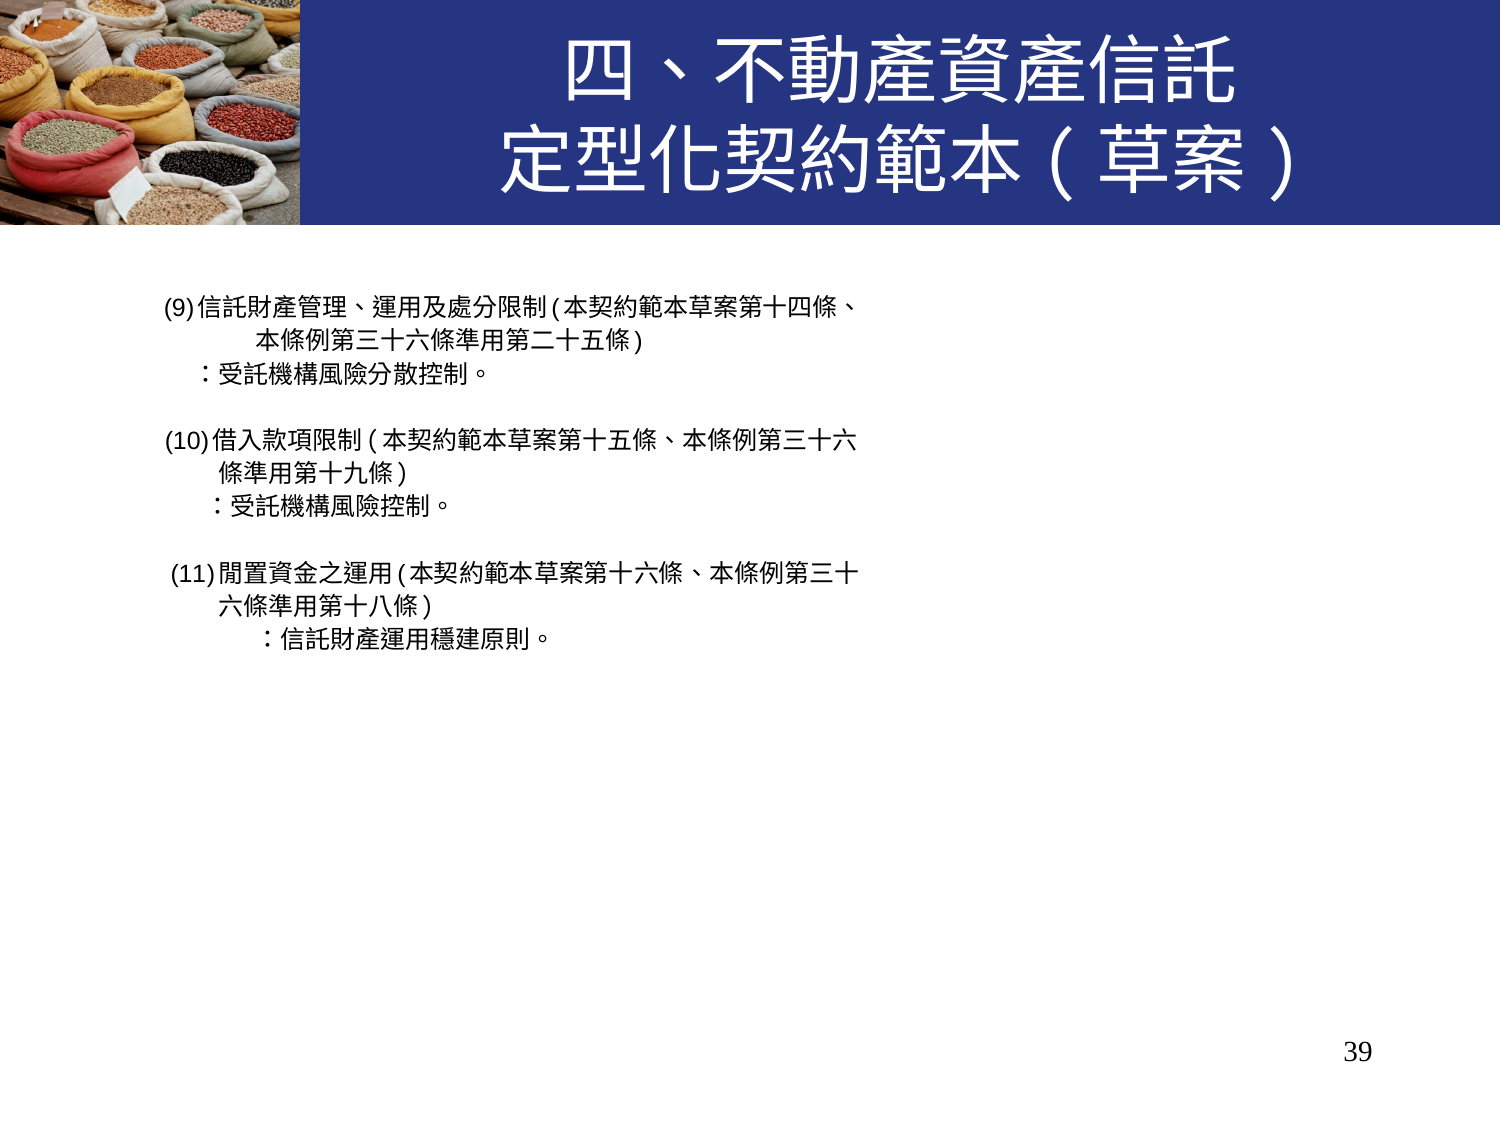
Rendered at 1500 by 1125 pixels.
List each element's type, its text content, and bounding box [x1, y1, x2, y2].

title 四、不動產資產信託 定型化契約範本(草案) [300, 0, 1500, 225]
picture [0, 0, 300, 225]
list (9)信託財產管理、運用及處分限制(本契約範本草案第十四條、 本條例第三十六條準用第二十五條) ：受託機構風險分散控制。 (10)借入款項限制(本契約範本草案第十五條、本條例第三十六 條準用第十九條) ：受託機構風險控制。 (11)閒置資金之運用(本契約範本草案第十六條、本條例第三十 六條準用第十八條) ：信託財產運用穩建原則。 [99, 287, 1375, 950]
